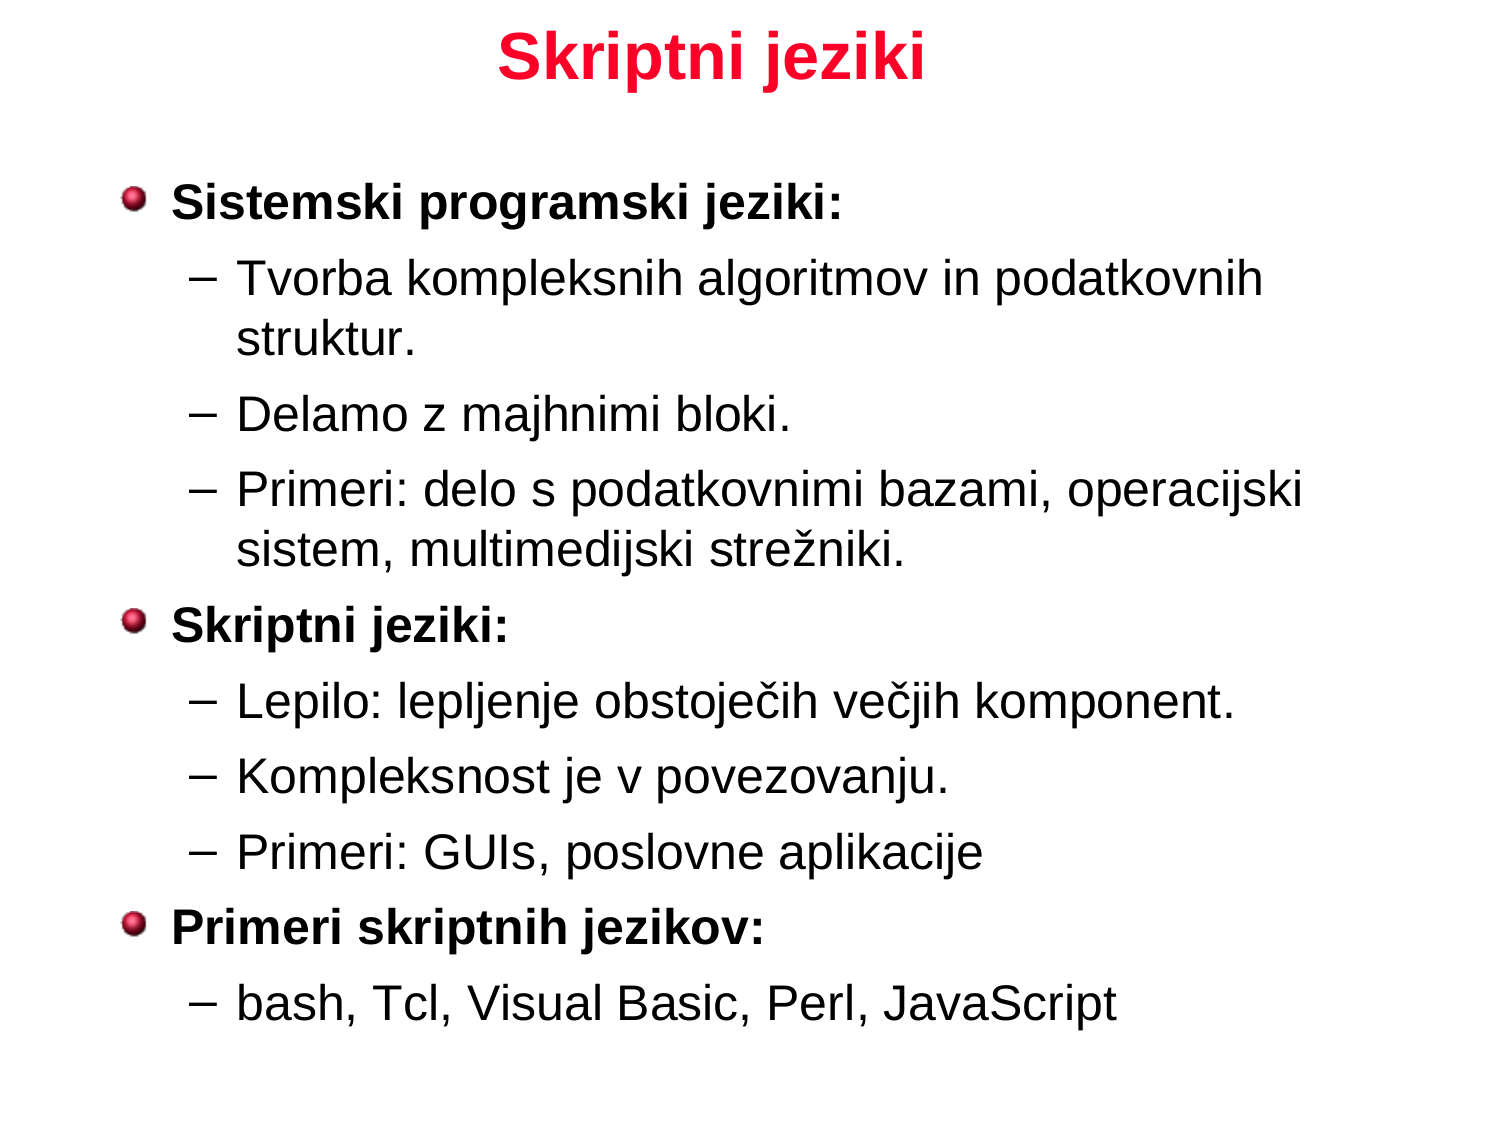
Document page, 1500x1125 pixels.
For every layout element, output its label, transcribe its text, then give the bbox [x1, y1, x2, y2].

list Sistemski programski jeziki: Tvorba kompleksnih algoritmov in podatkovnih struktur. Delamo z majhnimi bloki. Primeri: delo s podatkovnimi bazami, operacijski sistem, multimedijski strežniki. Skriptni jeziki: Lepilo: lepljenje obstoječih večjih komponent. Kompleksnost je v povezovanju. Primeri: GUIs, poslovne aplikacije Primeri skriptnih jezikov: bash, Tcl, Visual Basic, Perl, JavaScript [99, 162, 1425, 1039]
title Skriptni jeziki [87, 4, 1338, 100]
